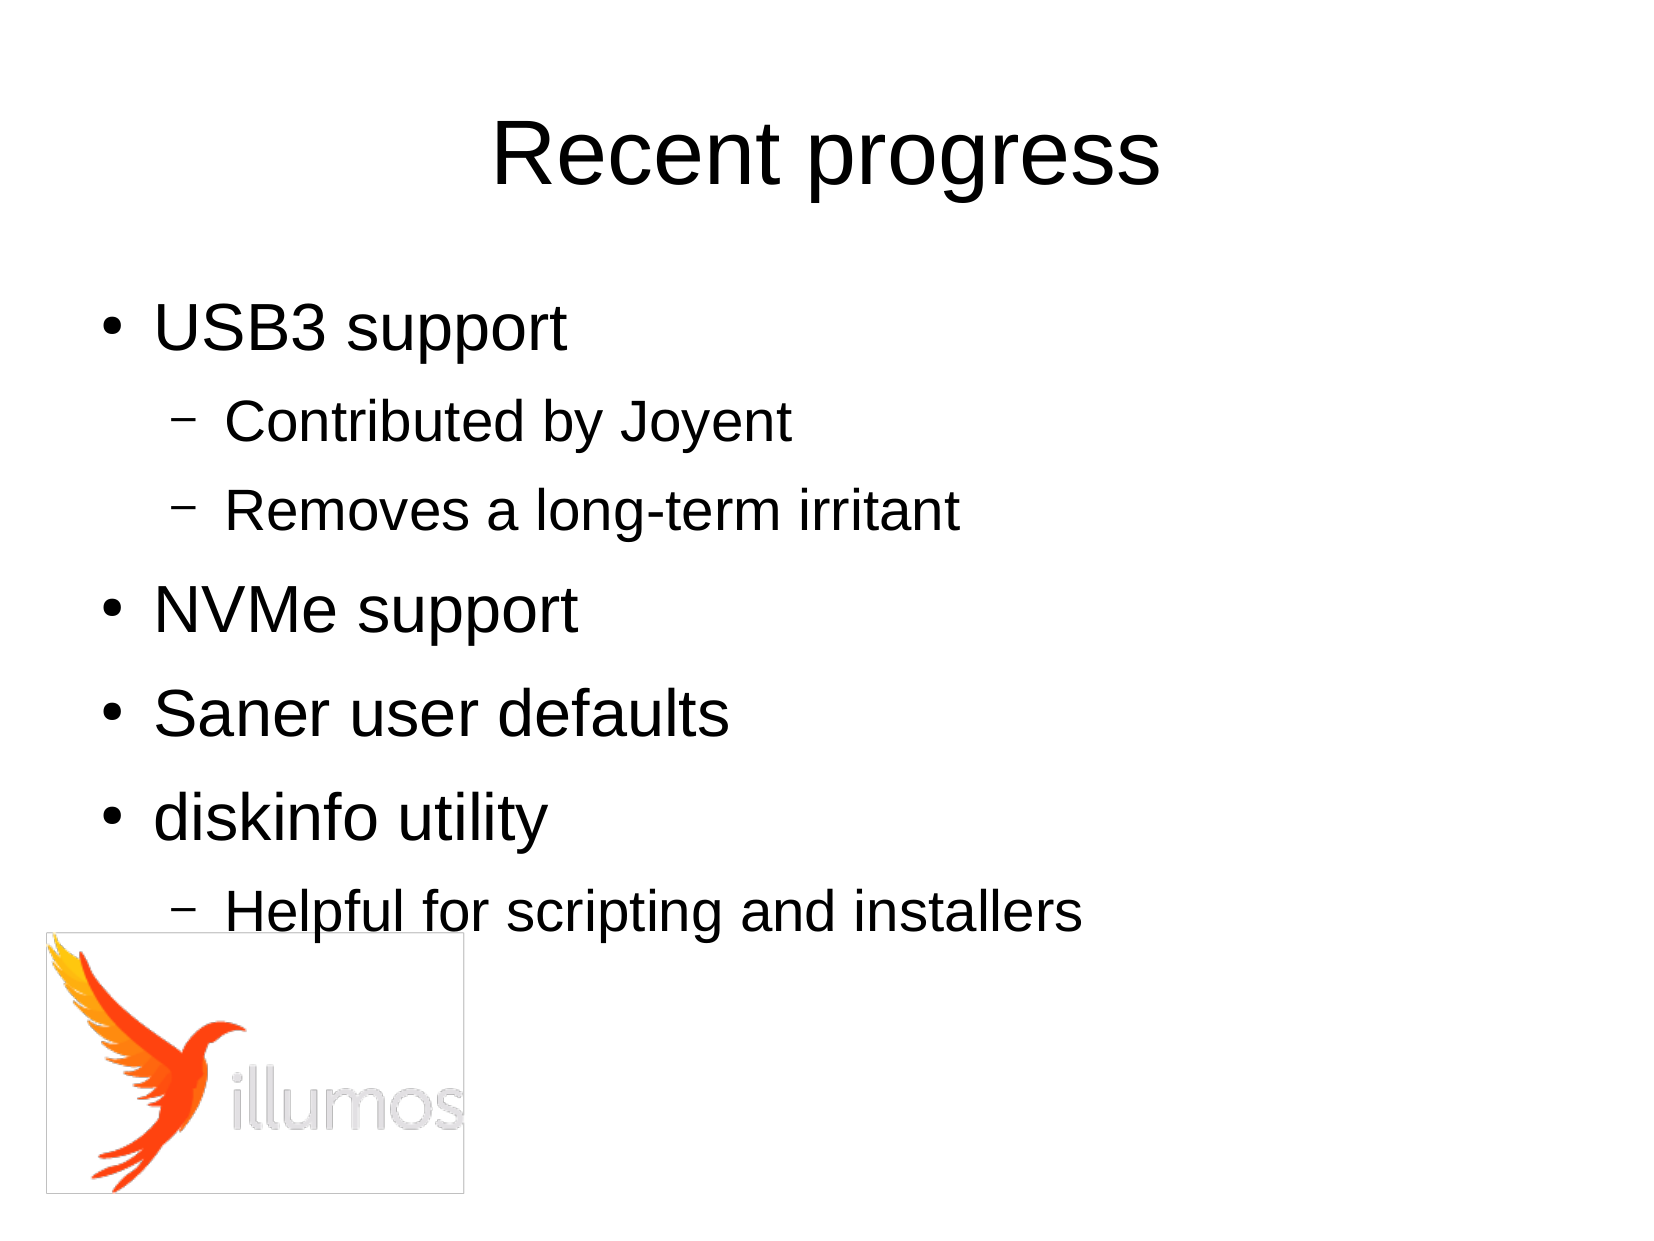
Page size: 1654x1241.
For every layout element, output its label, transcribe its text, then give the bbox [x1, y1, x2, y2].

picture [0, 886, 511, 1241]
list USB3 support Contributed by Joyent Removes a long-term irritant NVMe support Saner user defaults diskinfo utility Helpful for scripting and installers [82, 290, 1571, 1010]
title Recent progress [82, 49, 1571, 257]
